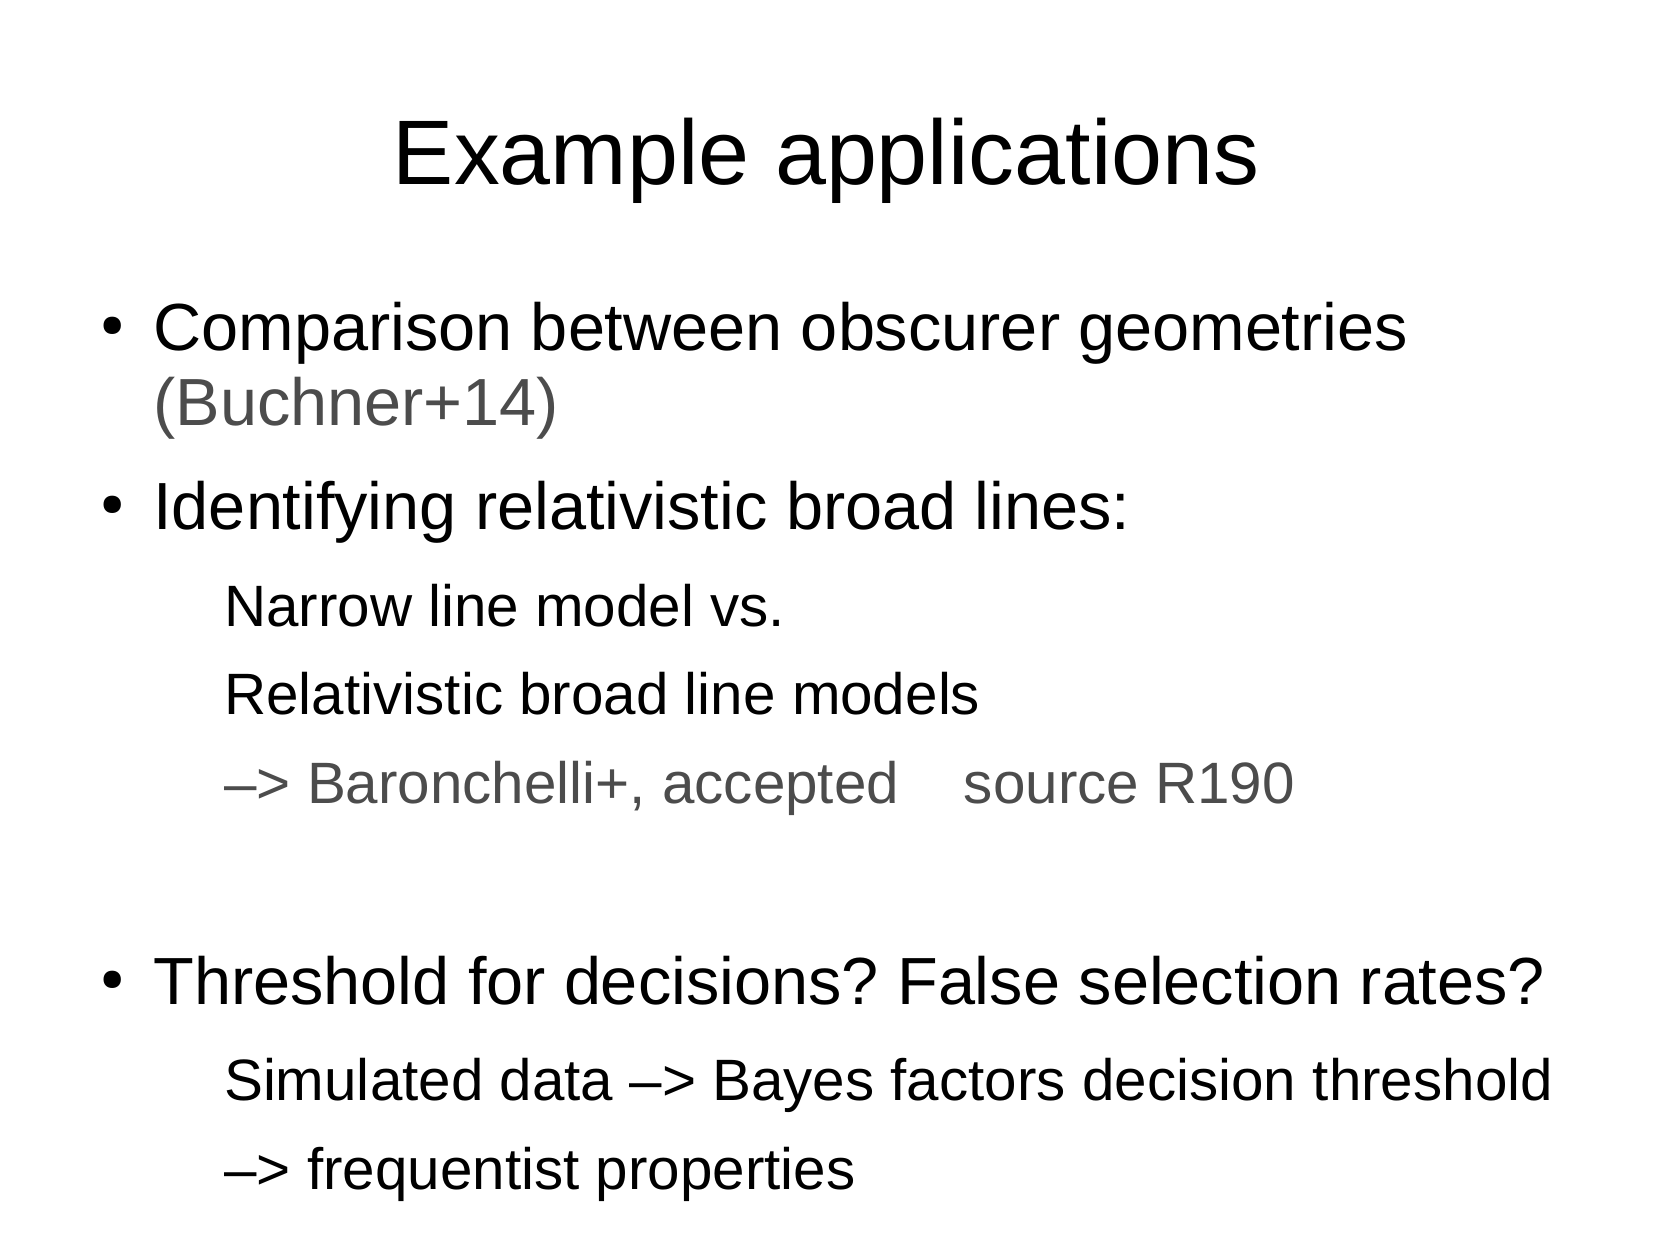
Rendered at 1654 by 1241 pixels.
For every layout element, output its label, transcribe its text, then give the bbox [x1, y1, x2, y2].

title Example applications [82, 49, 1571, 257]
list Comparison between obscurer geometries (Buchner+14) Identifying relativistic broad lines: Narrow line model vs. Relativistic broad line models –> Baronchelli+, accepted source R190 Threshold for decisions? False selection rates? Simulated data –> Bayes factors decision threshold –> frequentist properties [82, 290, 1571, 1202]
